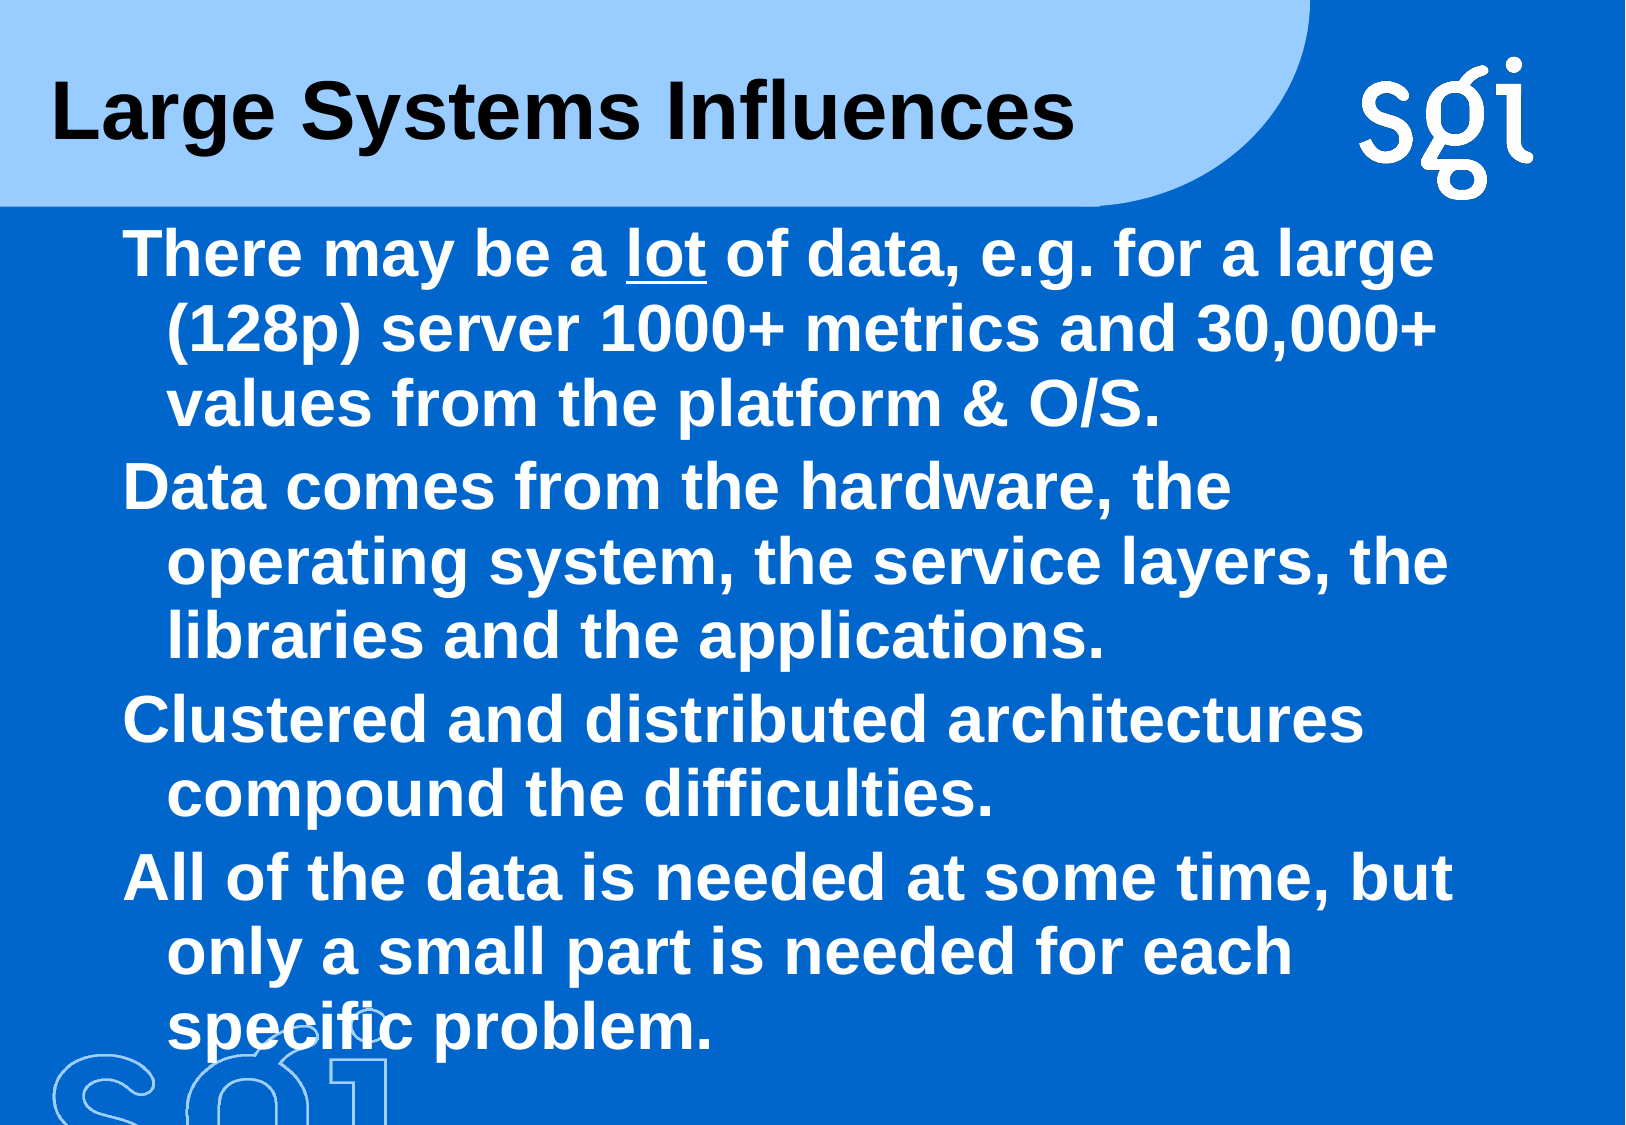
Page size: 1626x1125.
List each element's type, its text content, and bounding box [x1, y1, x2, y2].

list There may be a lot of data, e.g. for a large (128p) server 1000+ metrics and 30,000+ values from the platform & O/S. Data comes from the hardware, the operating system, the service layers, the libraries and the applications. Clustered and distributed architectures compound the difficulties. All of the data is needed at some time, but only a small part is needed for each specific problem. [90, 209, 1521, 1125]
title Large Systems Influences [36, 33, 1318, 199]
